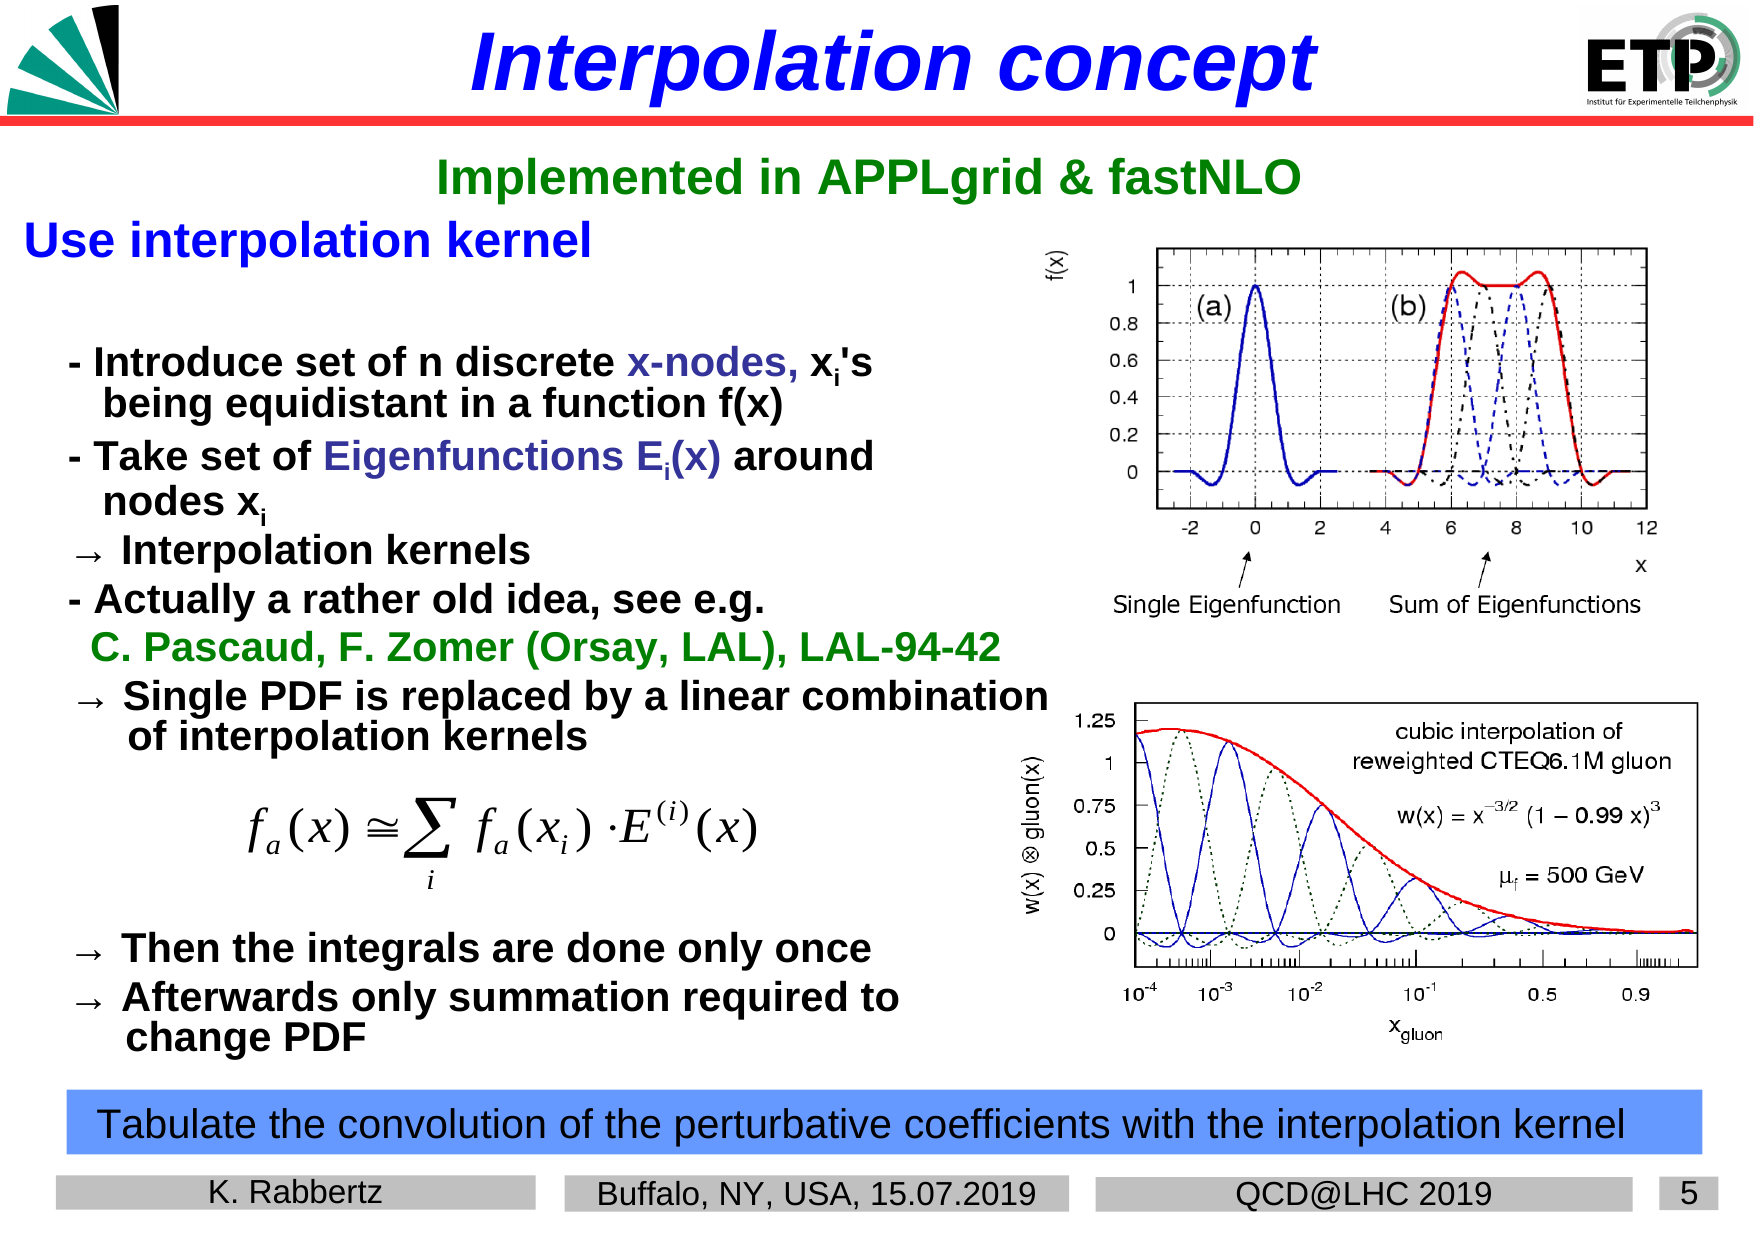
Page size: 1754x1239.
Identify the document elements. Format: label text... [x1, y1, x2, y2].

text_box Use interpolation kernel - Introduce set of n discrete x-nodes, xi's being equidistant in a function f(x) - Take set of Eigenfunctions Ei(x) around nodes xi → Interpolation kernels - Actually a rather old idea, see e.g. C. Pascaud, F. Zomer (Orsay, LAL), LAL-94-42 → Single PDF is replaced by a linear combination of interpolation kernels → Then the integrals are done only once → Afterwards only summation required to change PDF [0, 211, 1069, 1117]
text_box Implemented in APPLgrid & fastNLO [424, 142, 1330, 212]
picture [7, 5, 119, 116]
picture [1606, 5, 1748, 109]
text_box Tabulate the convolution of the perturbative coefficients with the interpolation kernel [66, 1089, 1703, 1155]
picture [1069, 684, 1711, 1048]
title Interpolation concept [123, 0, 1606, 115]
picture [1069, 227, 1676, 631]
